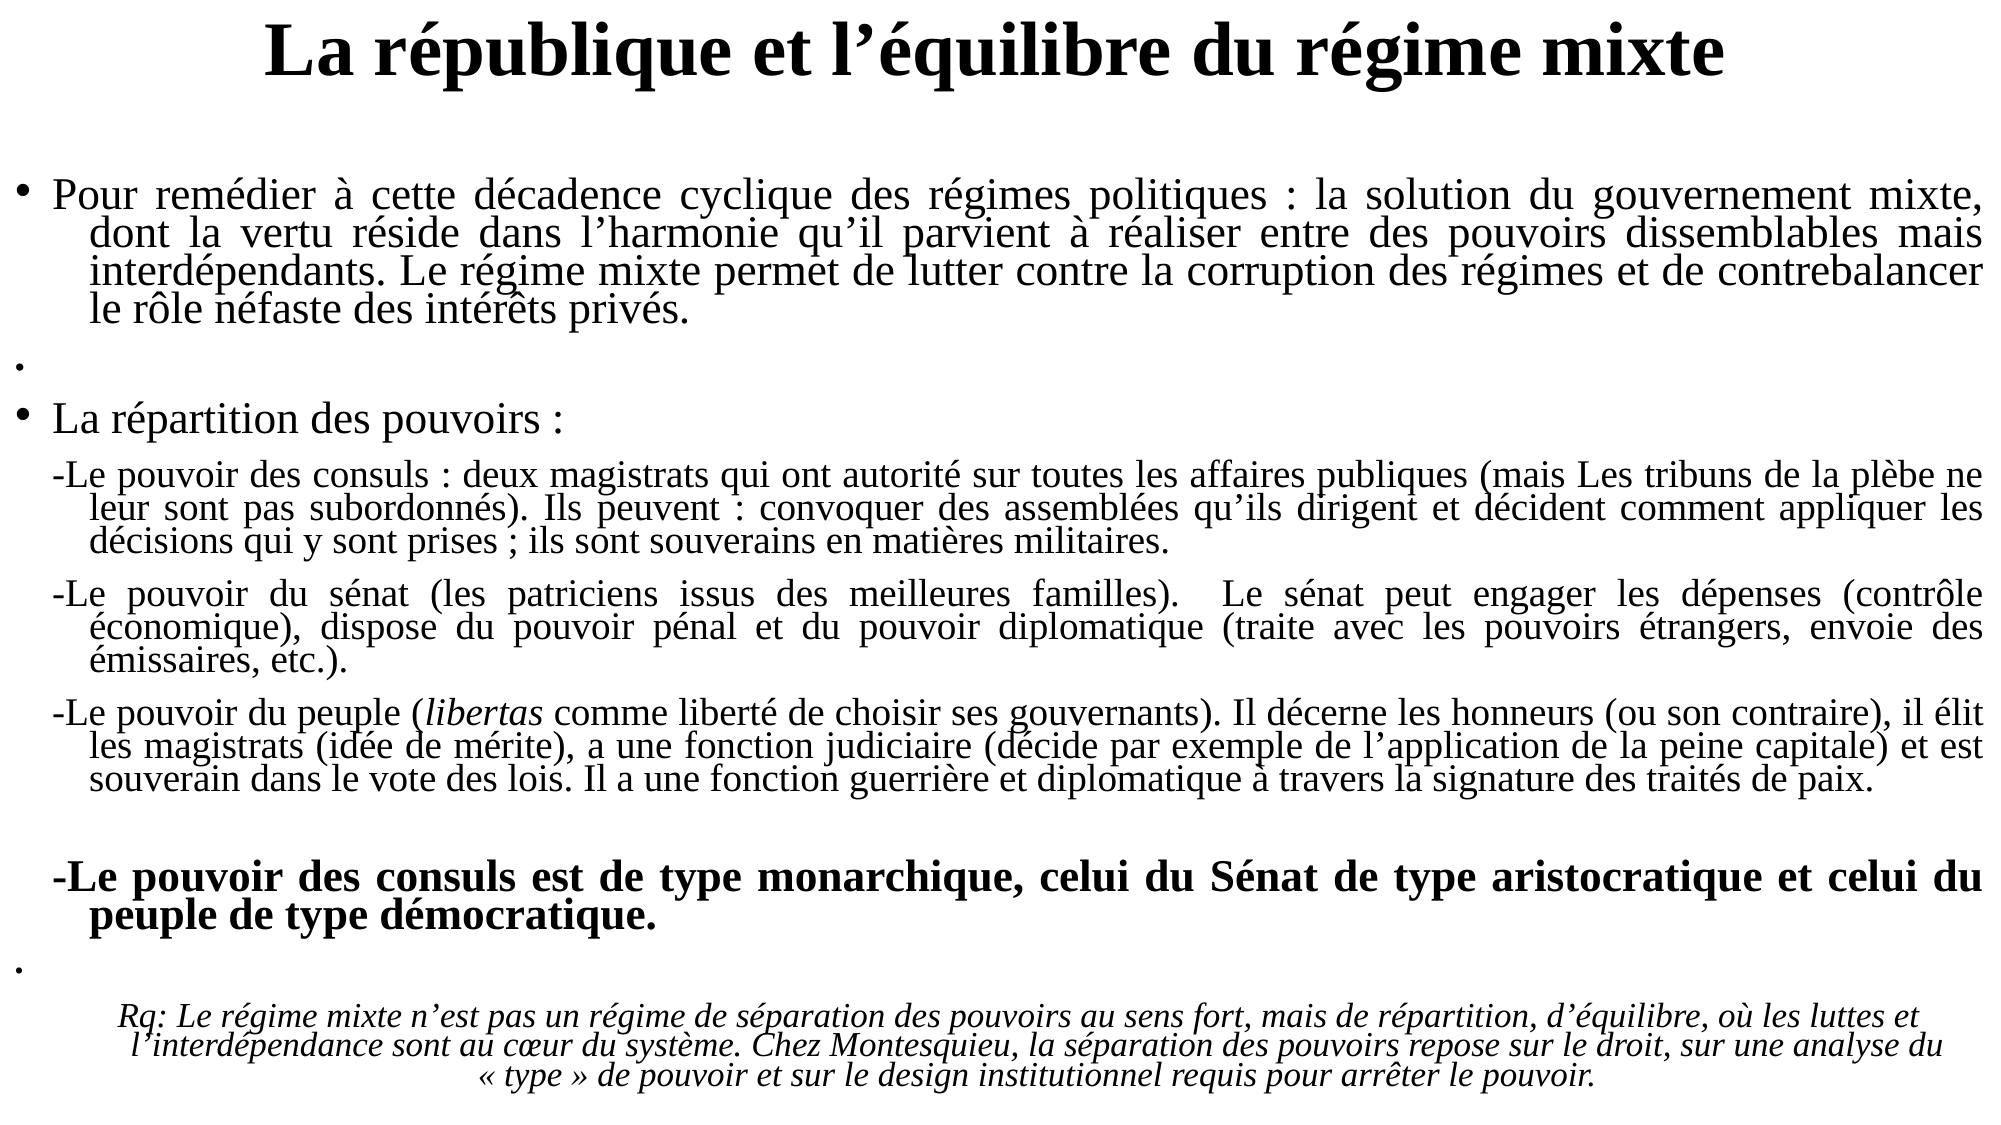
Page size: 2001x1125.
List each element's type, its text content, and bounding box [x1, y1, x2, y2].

title La république et l’équilibre du régime mixte [249, 0, 1750, 102]
list Pour remédier à cette décadence cyclique des régimes politiques : la solution du gouvernement mixte, dont la vertu réside dans l’harmonie qu’il parvient à réaliser entre des pouvoirs dissemblables mais interdépendants. Le régime mixte permet de lutter contre la corruption des régimes et de contrebalancer le rôle néfaste des intérêts privés. La répartition des pouvoirs : -Le pouvoir des consuls : deux magistrats qui ont autorité sur toutes les affaires publiques (mais Les tribuns de la plèbe ne leur sont pas subordonnés). Ils peuvent : convoquer des assemblées qu’ils dirigent et décident comment appliquer les décisions qui y sont prises ; ils sont souverains en matières militaires. -Le pouvoir du sénat (les patriciens issus des meilleures familles). Le sénat peut engager les dépenses (contrôle économique), dispose du pouvoir pénal et du pouvoir diplomatique (traite avec les pouvoirs étrangers, envoie des émissaires, etc.). -Le pouvoir du peuple (libertas comme liberté de choisir ses gouvernants). Il décerne les honneurs (ou son contraire), il élit les magistrats (idée de mérite), a une fonction judiciaire (décide par exemple de l’application de la peine capitale) et est souverain dans le vote des lois. Il a une fonction guerrière et diplomatique à travers la signature des traités de paix. -Le pouvoir des consuls est de type monarchique, celui du Sénat de type aristocratique et celui du peuple de type démocratique. Rq: Le régime mixte n’est pas un régime de séparation des pouvoirs au sens fort, mais de répartition, d’équilibre, où les luttes et l’interdépendance sont au cœur du système. Chez Montesquieu, la séparation des pouvoirs repose sur le droit, sur une analyse du « type » de pouvoir et sur le design institutionnel requis pour arrêter le pouvoir. [0, 171, 2000, 1125]
